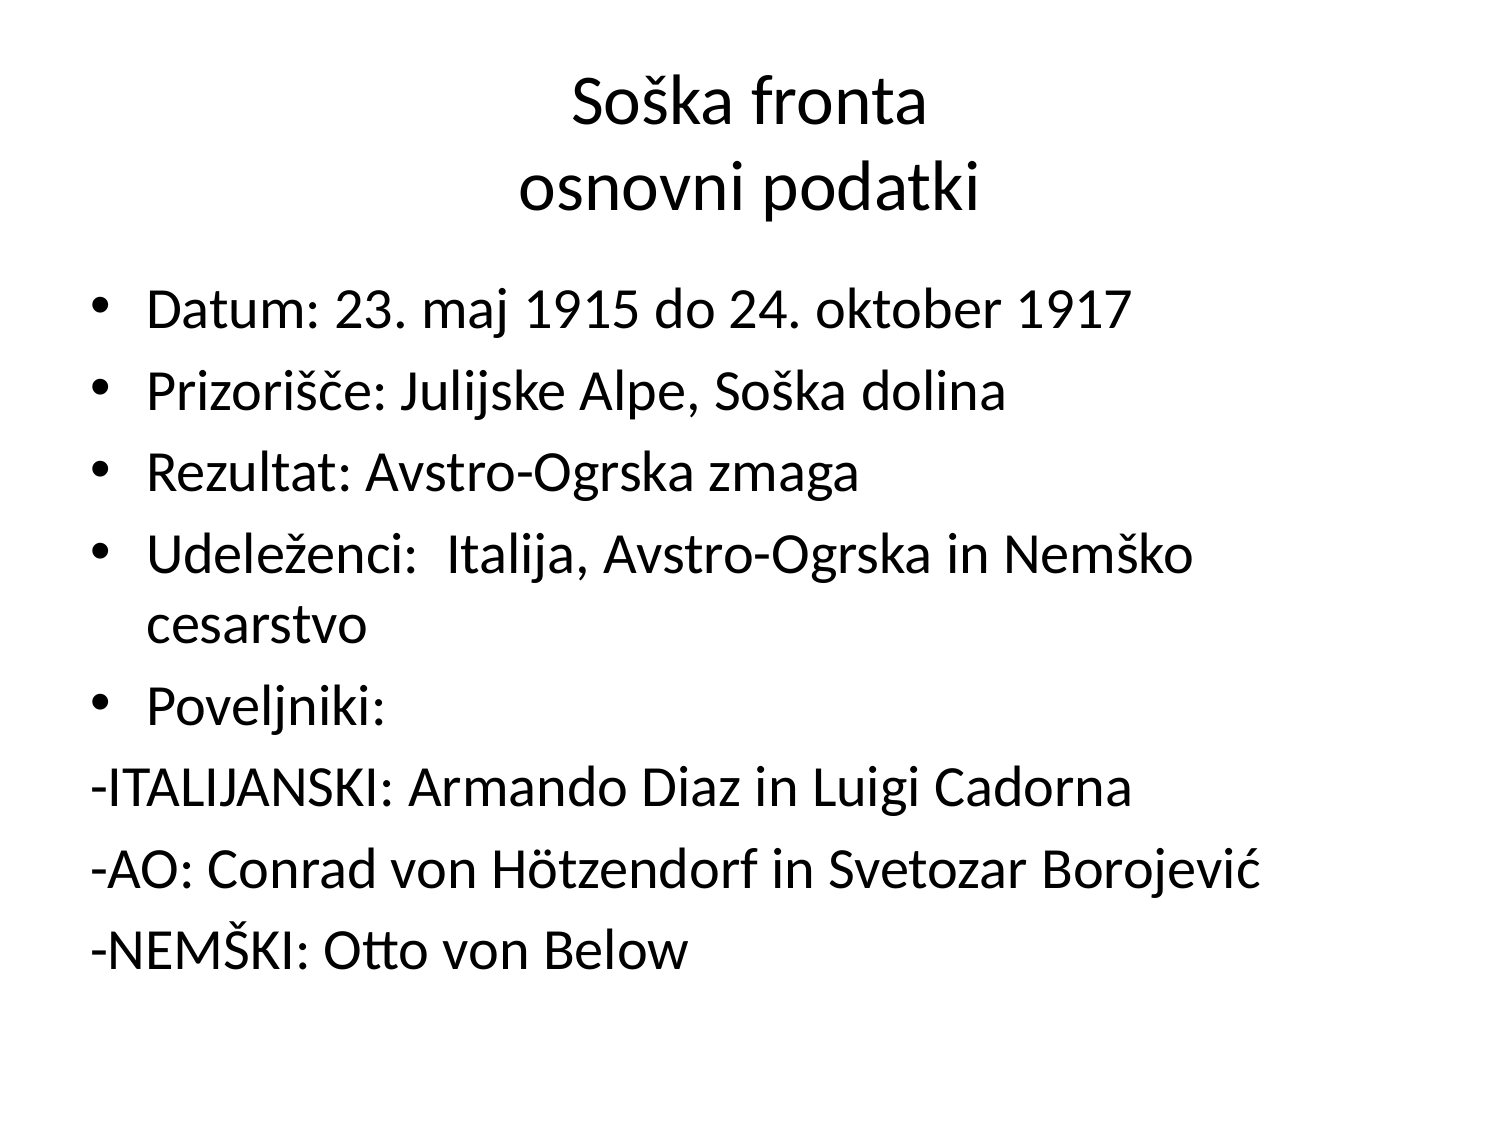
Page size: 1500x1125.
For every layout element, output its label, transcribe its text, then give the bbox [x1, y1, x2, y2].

title Soška fronta osnovni podatki [75, 45, 1425, 233]
list Datum: 23. maj 1915 do 24. oktober 1917 Prizorišče: Julijske Alpe, Soška dolina Rezultat: Avstro-Ogrska zmaga Udeleženci: Italija, Avstro-Ogrska in Nemško cesarstvo Poveljniki: -ITALIJANSKI: Armando Diaz in Luigi Cadorna -AO: Conrad von Hötzendorf in Svetozar Borojević -NEMŠKI: Otto von Below [75, 262, 1425, 1000]
